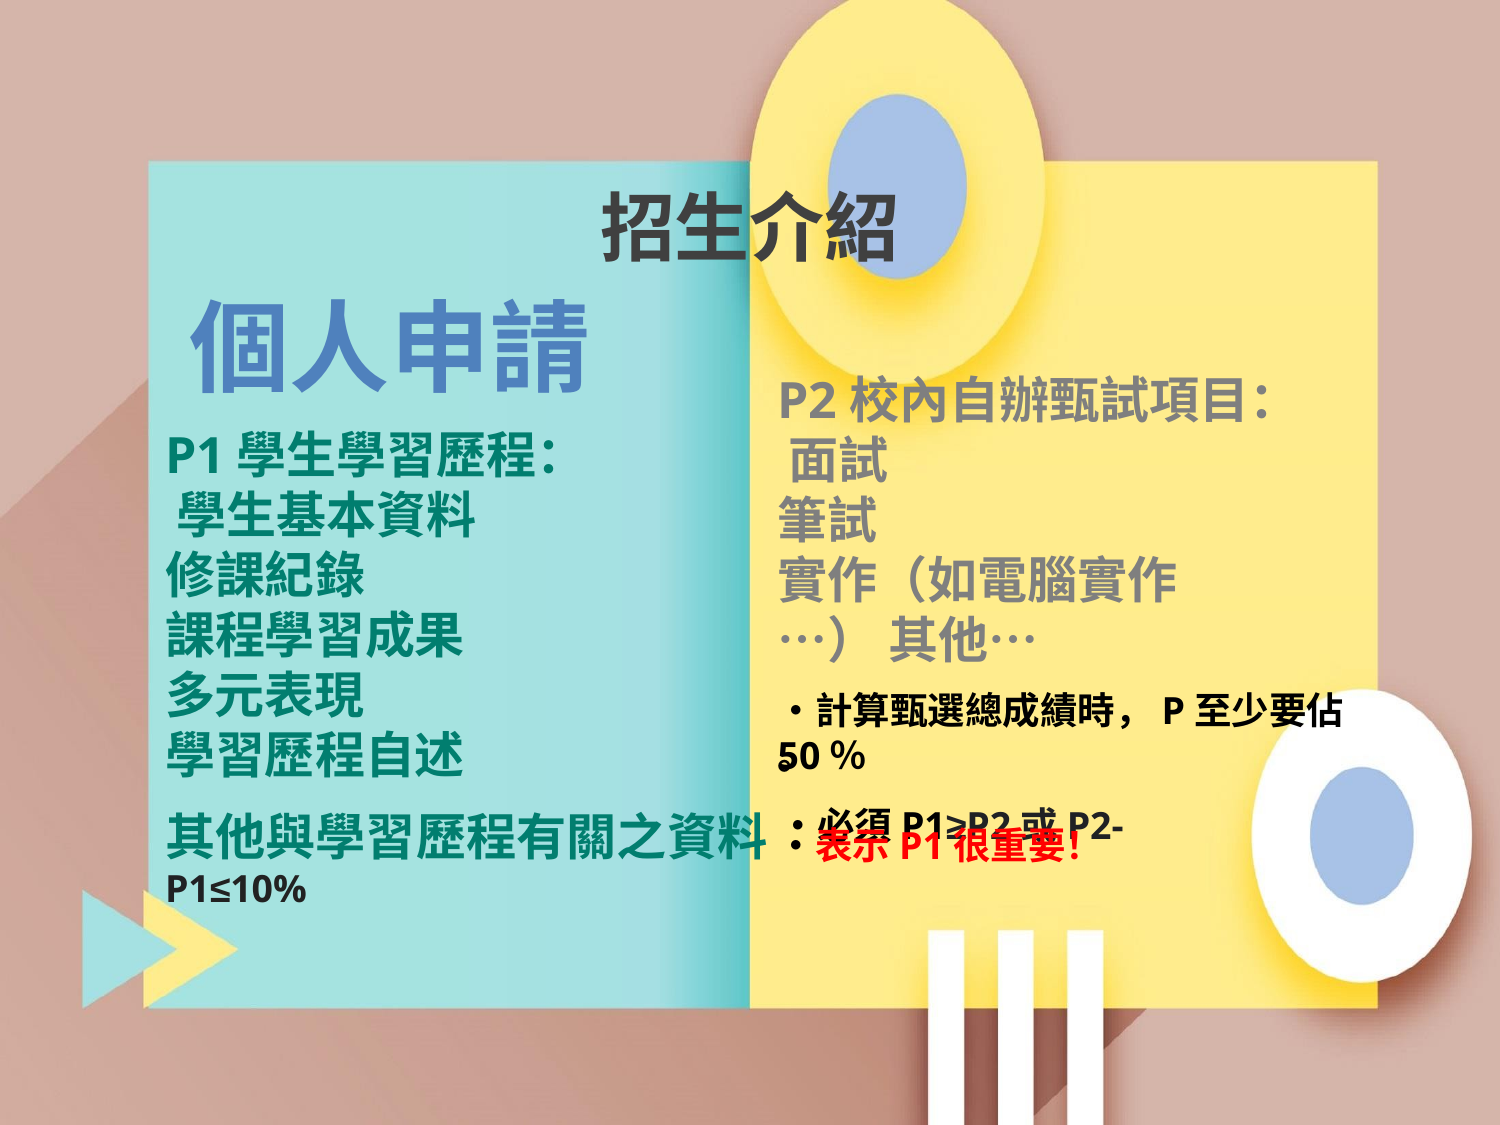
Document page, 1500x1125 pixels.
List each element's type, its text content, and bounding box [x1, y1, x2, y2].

text_box 學習歷程自述 [162, 721, 468, 762]
title 招生介紹 [597, 178, 903, 273]
text_box ・表示P1很重要！ [775, 820, 1089, 870]
text_box 個人申請 P1學生學習歷程： 學生基本資料 修課紀錄 課程學習成果 多元表現 [162, 245, 594, 726]
text_box 。 [775, 730, 818, 762]
picture [0, 0, 1500, 1125]
text_box 其他與學習歷程有關之資料 ・必須P1≥P2或P2-P1≤10% [158, 762, 1253, 827]
text_box P2校內自辦甄試項目： 面試 筆試 實作（如電腦實作…） 其他… ・計算甄選總成績時，P至少要佔50％ [775, 366, 1411, 735]
